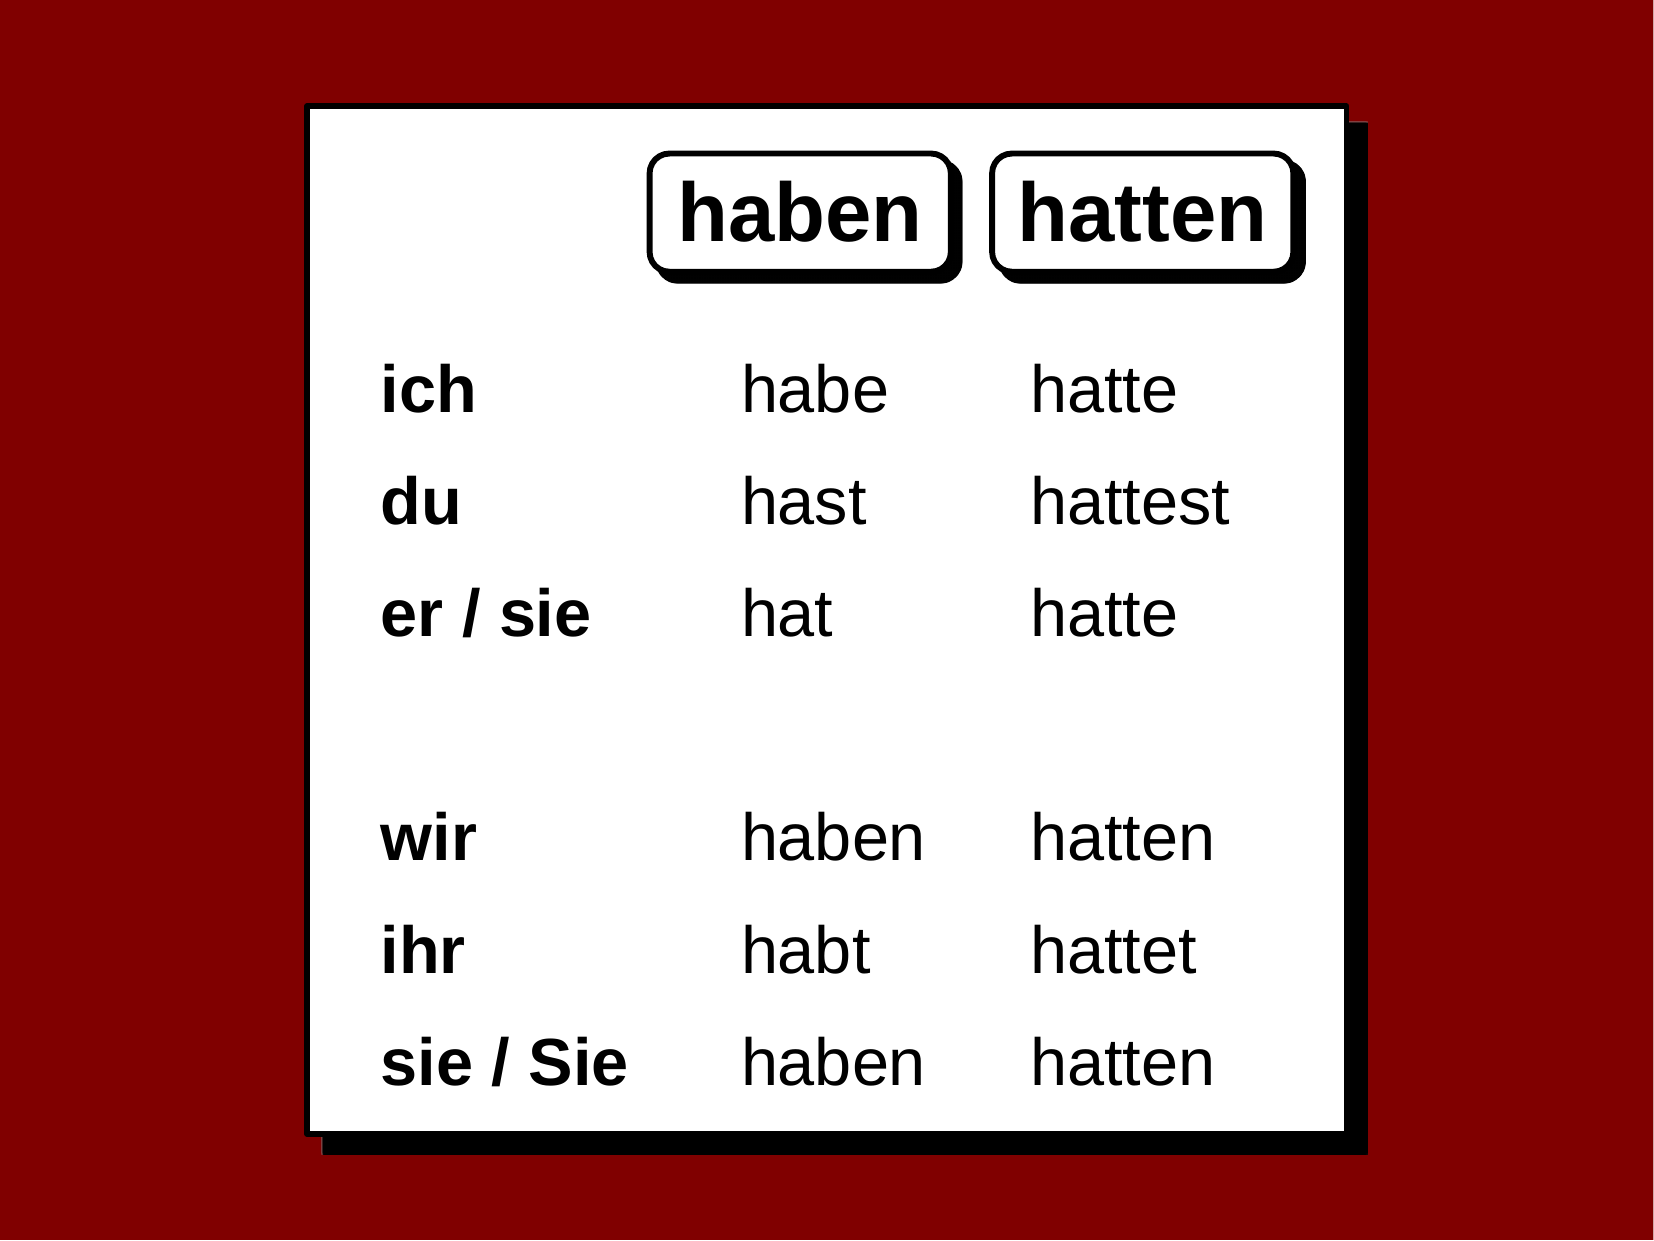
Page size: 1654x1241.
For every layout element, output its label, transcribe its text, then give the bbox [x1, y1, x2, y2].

text_box hatten [992, 153, 1294, 272]
text_box ich du er / sie wir ihr sie / Sie [366, 307, 662, 1100]
text_box hatte hattest hatte hatten hattet hatten [1015, 307, 1312, 1100]
text_box [307, 106, 1347, 1134]
text_box habe hast hat haben habt haben [726, 307, 1015, 1100]
text_box haben [649, 153, 951, 272]
